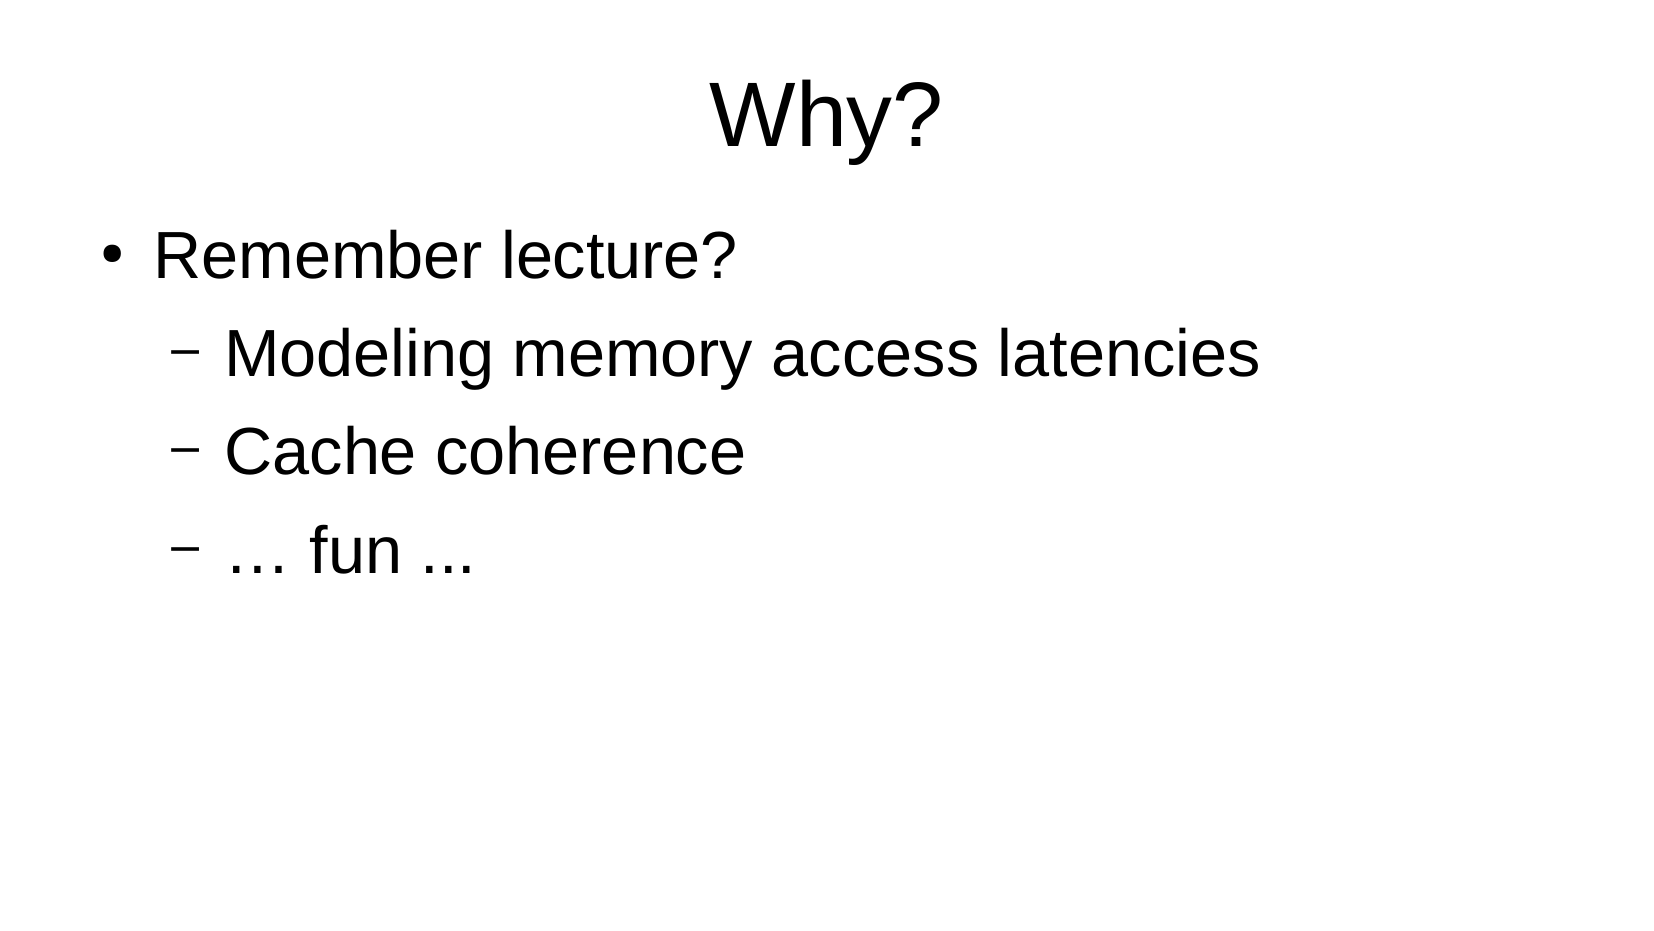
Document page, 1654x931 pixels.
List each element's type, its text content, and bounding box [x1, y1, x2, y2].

list Remember lecture? Modeling memory access latencies Cache coherence … fun ... [82, 217, 1571, 758]
title Why? [82, 37, 1571, 193]
